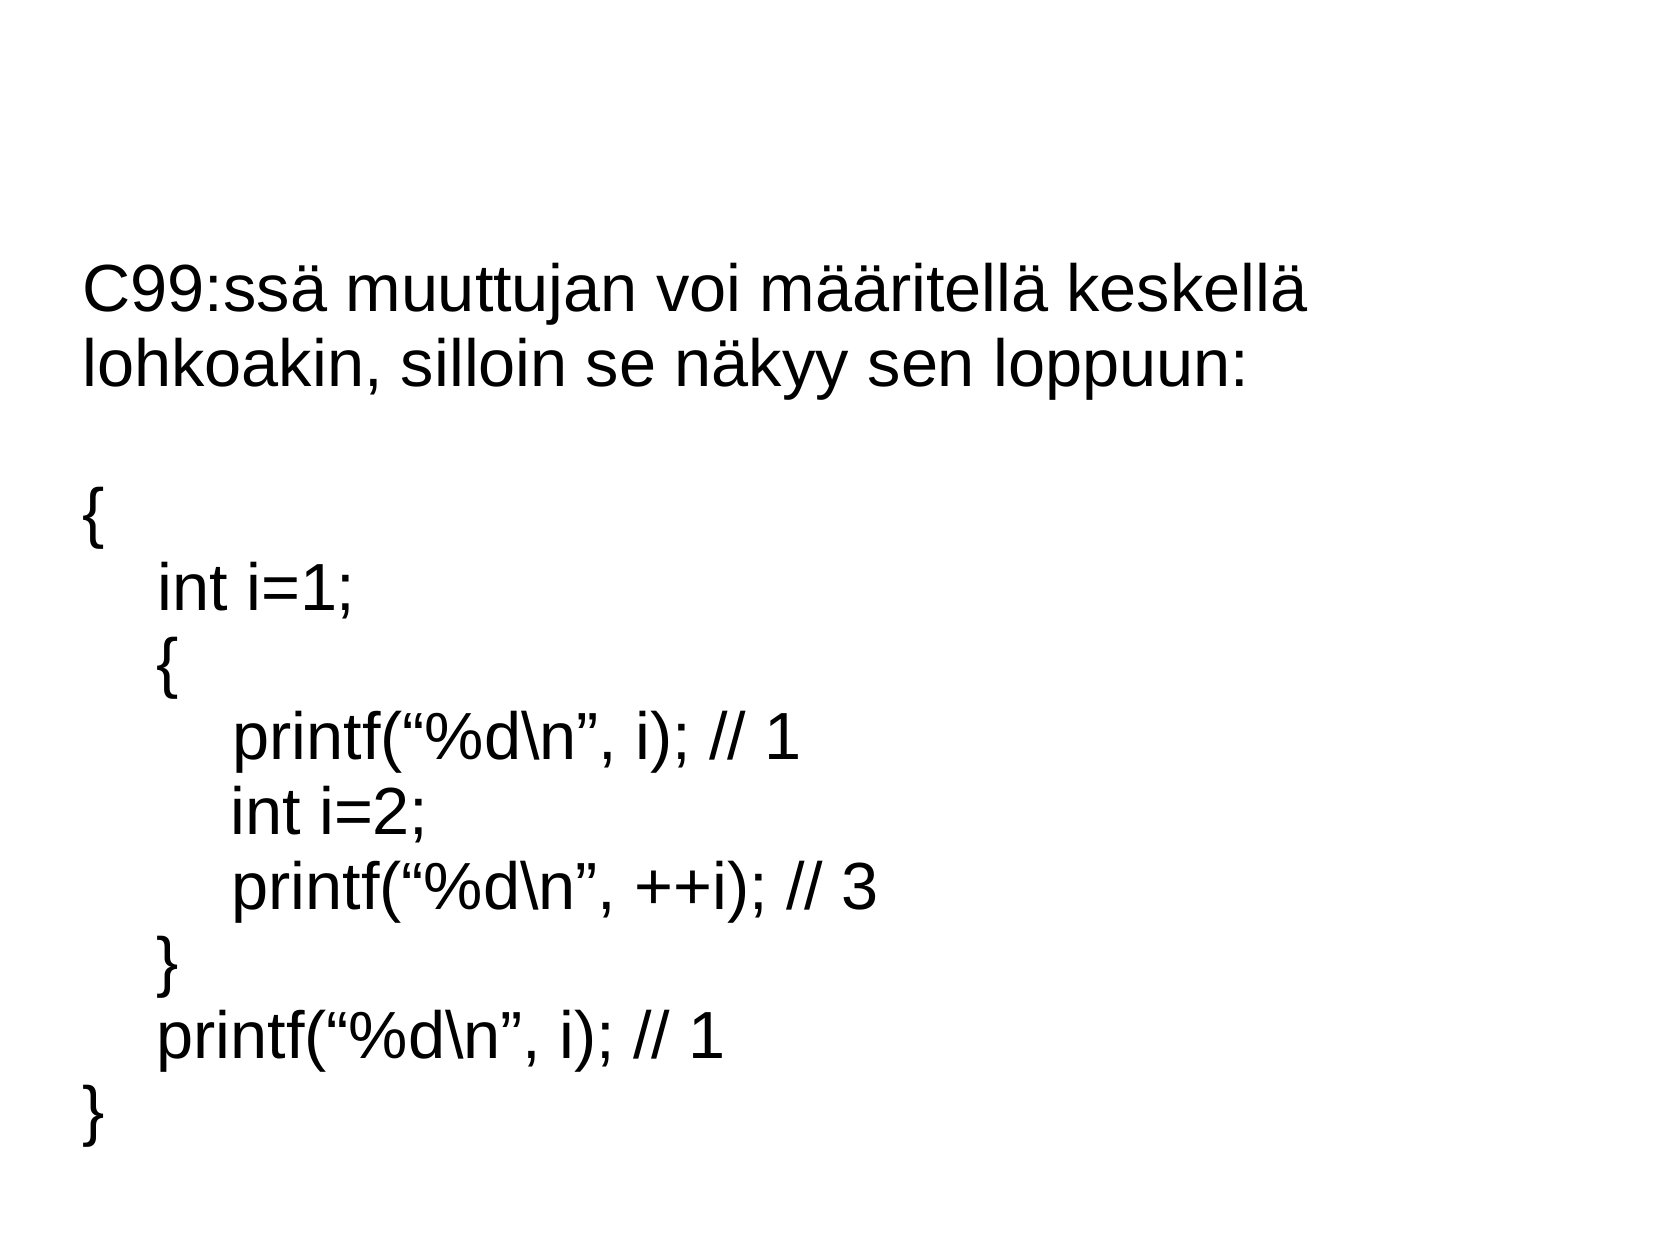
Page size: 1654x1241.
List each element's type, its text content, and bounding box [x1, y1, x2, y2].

text_box C99:ssä muuttujan voi määritellä keskellä lohkoakin, silloin se näkyy sen loppuun: { int i=1; { printf(“%d\n”, i); // 1 int i=2; printf(“%d\n”, ++i); // 3 } printf(“%d\n”, i); // 1 } [82, 250, 1571, 1149]
